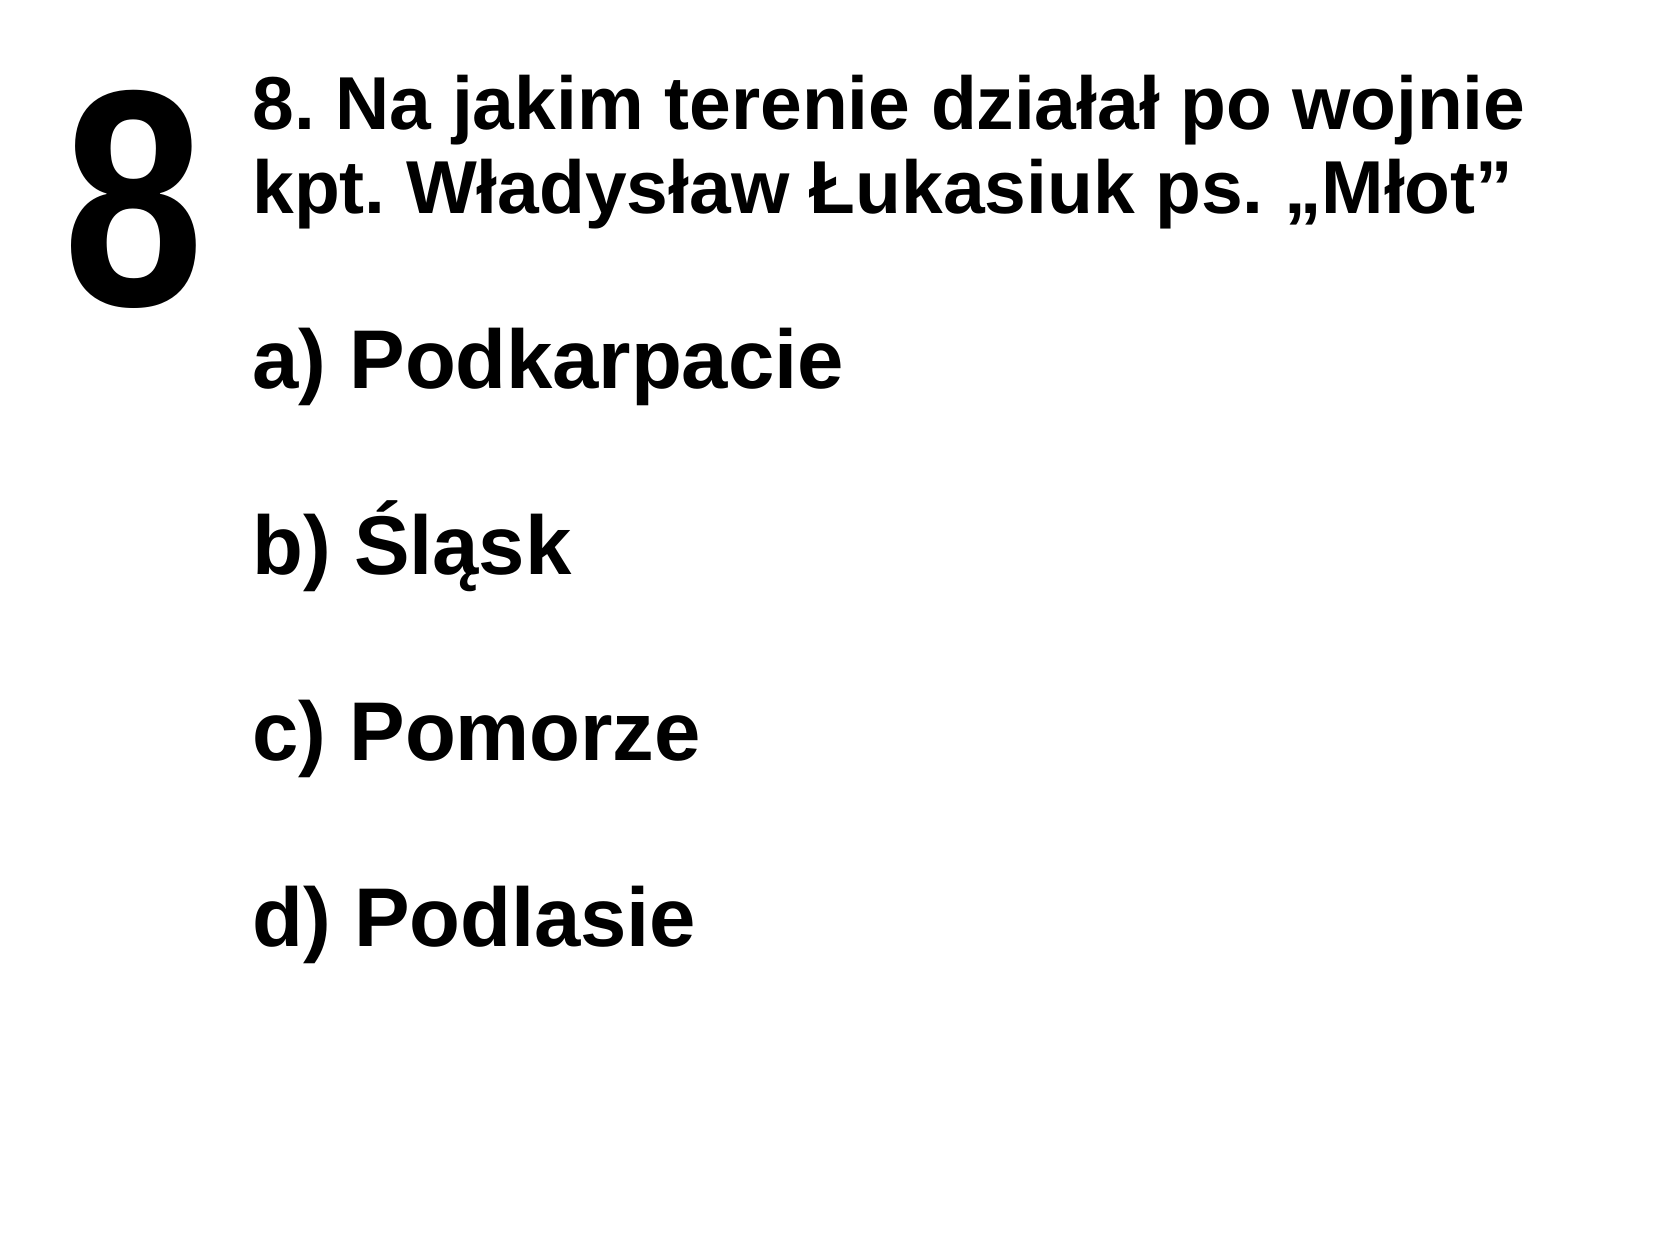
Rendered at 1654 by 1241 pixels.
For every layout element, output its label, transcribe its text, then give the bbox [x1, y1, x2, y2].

text_box 8 [111, 119, 156, 179]
text_box 8 [8, 9, 260, 308]
text_box 8. Na jakim terenie działał po wojnie kpt. Władysław Łukasiuk ps. „Młot” a) Podkarpacie b) Śląsk c) Pomorze d) Podlasie [252, 61, 1615, 372]
text_box 8 [107, 209, 160, 278]
